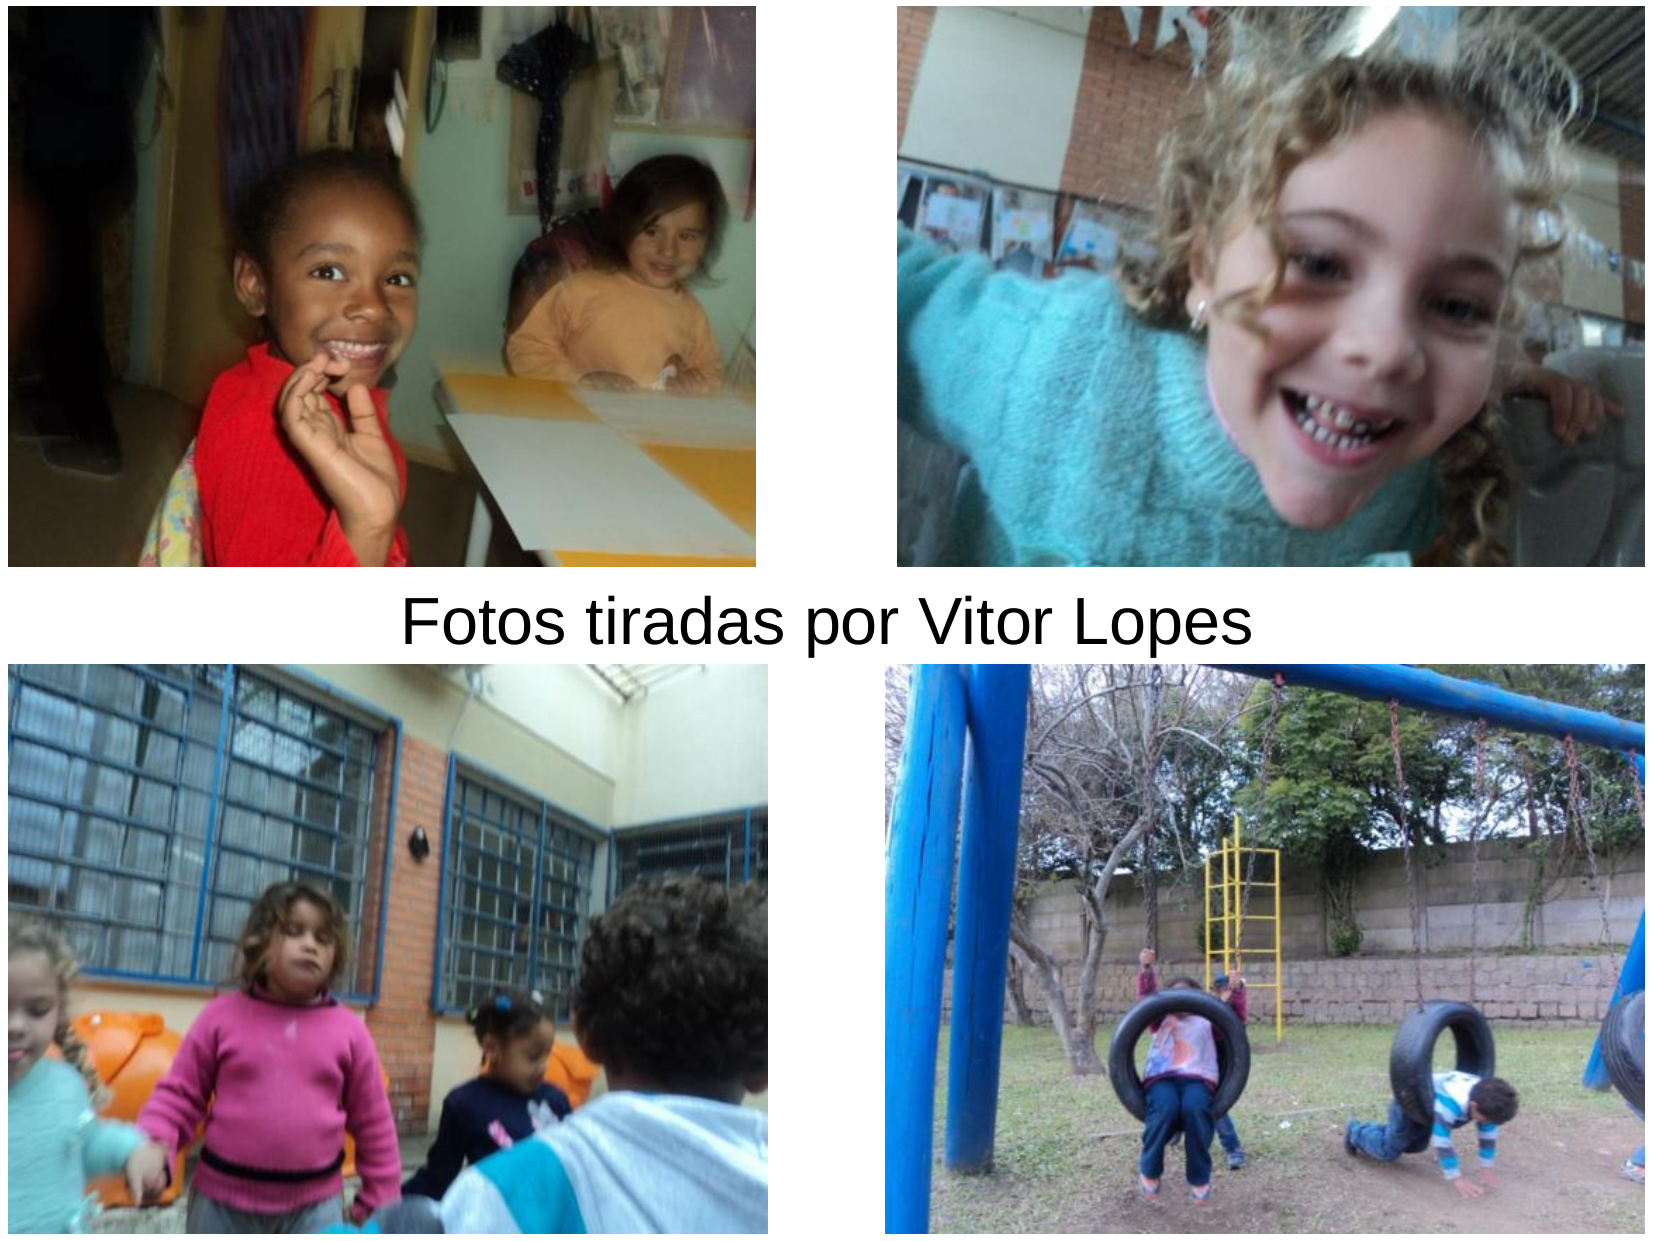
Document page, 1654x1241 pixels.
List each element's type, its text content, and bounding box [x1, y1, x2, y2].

picture [8, 664, 768, 1234]
picture [8, 6, 756, 567]
picture [897, 6, 1645, 567]
picture [885, 664, 1645, 1234]
text_box Fotos tiradas por Vitor Lopes [83, 509, 1573, 734]
